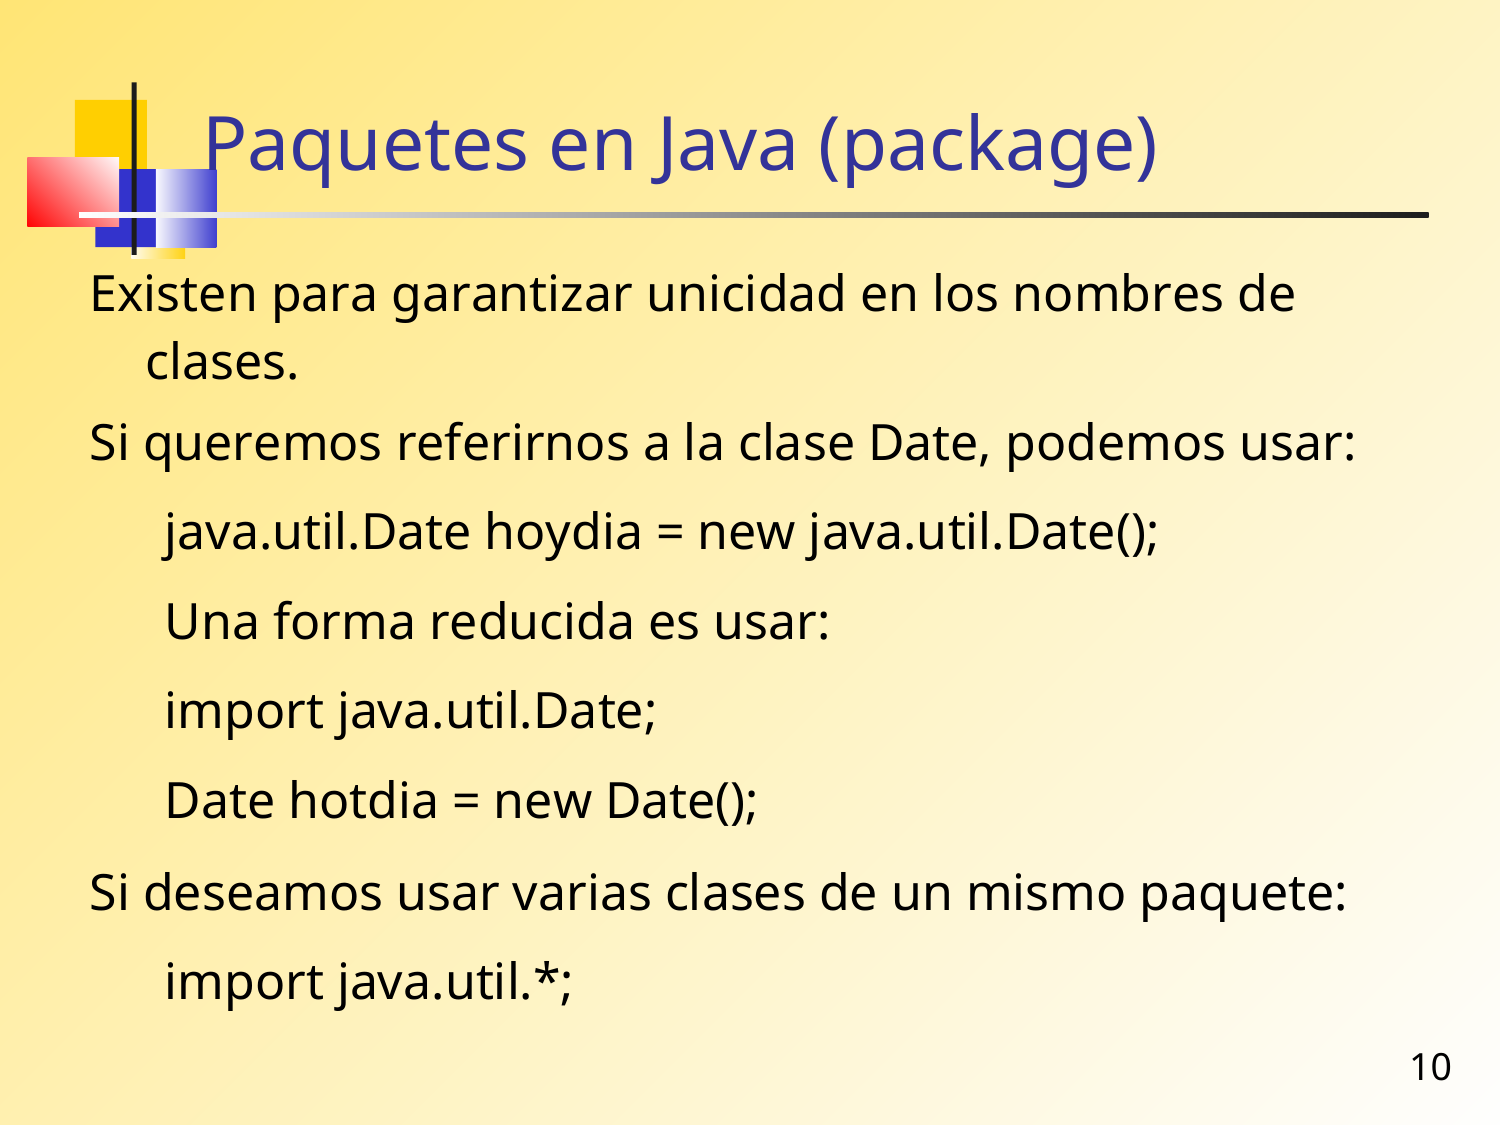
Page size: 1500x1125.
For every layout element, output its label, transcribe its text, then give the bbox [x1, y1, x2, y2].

list Existen para garantizar unicidad en los nombres de clases. Si queremos referirnos a la clase Date, podemos usar: java.util.Date hoydia = new java.util.Date(); Una forma reducida es usar: import java.util.Date; Date hotdia = new Date(); Si deseamos usar varias clases de un mismo paquete: import java.util.*; [75, 249, 1463, 1087]
title Paquetes en Java (package) [187, 37, 1466, 201]
